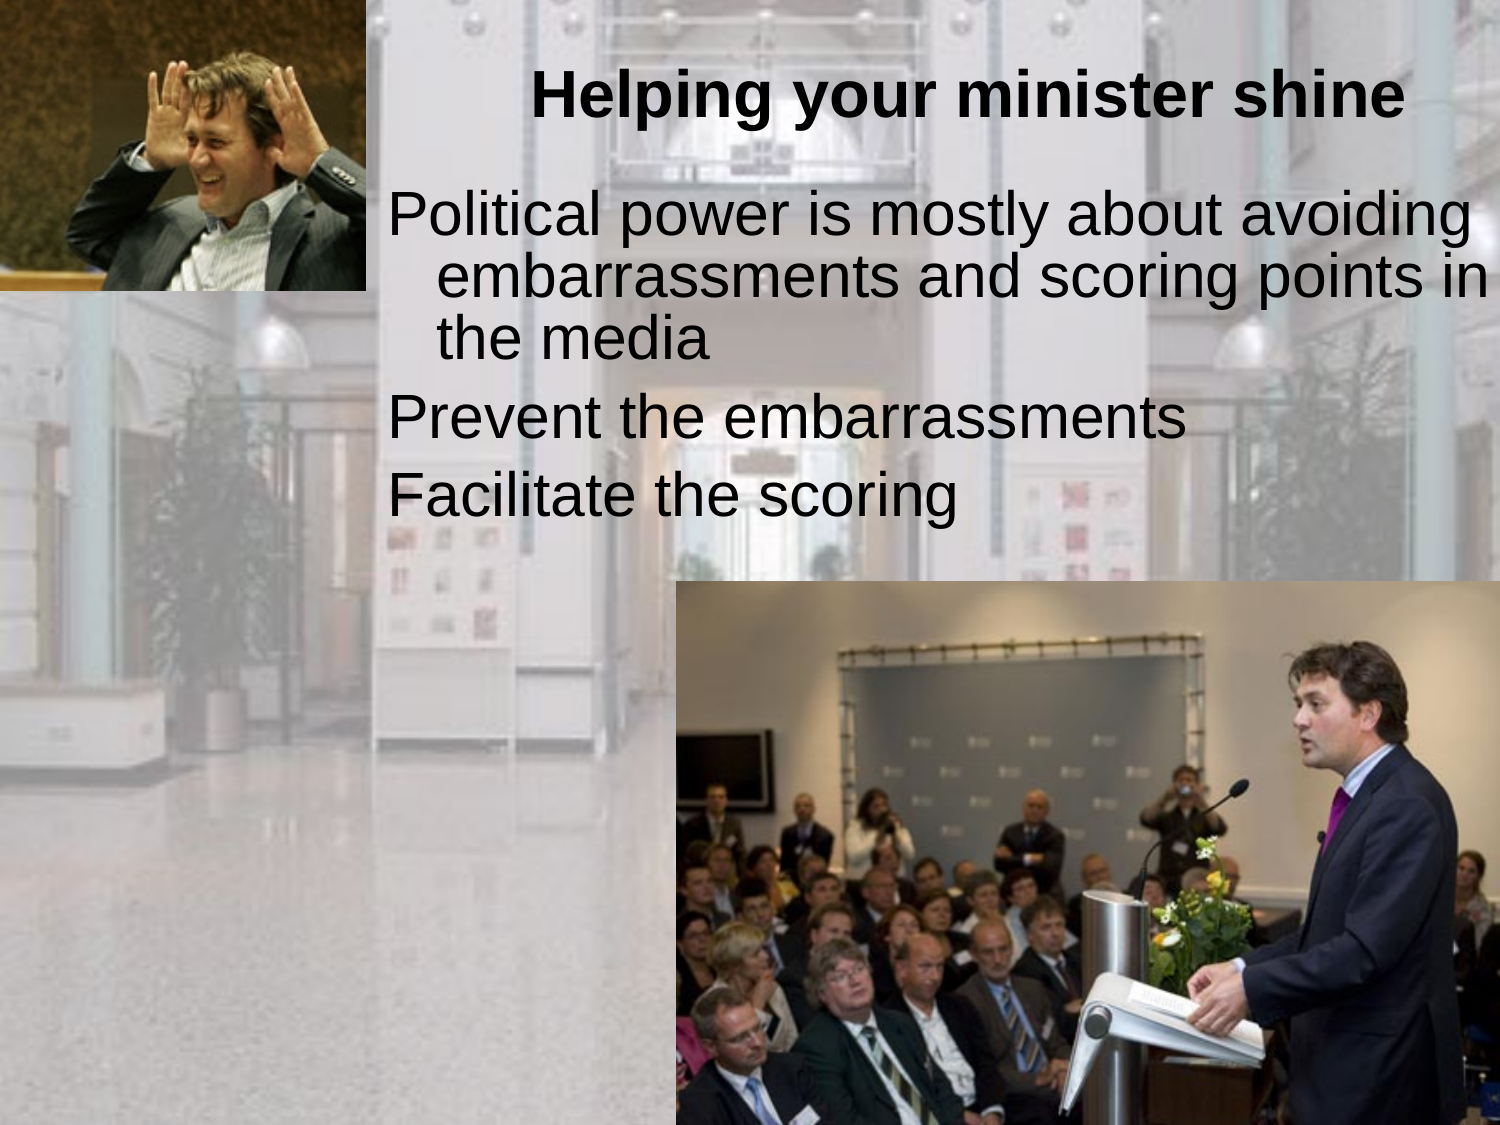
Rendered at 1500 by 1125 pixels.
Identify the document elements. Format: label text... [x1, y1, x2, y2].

picture [0, 0, 1500, 1125]
title Helping your minister shine [366, 25, 1500, 170]
list Political power is mostly about avoiding embarrassments and scoring points in the media Prevent the embarrassments Facilitate the scoring [387, 185, 1496, 906]
